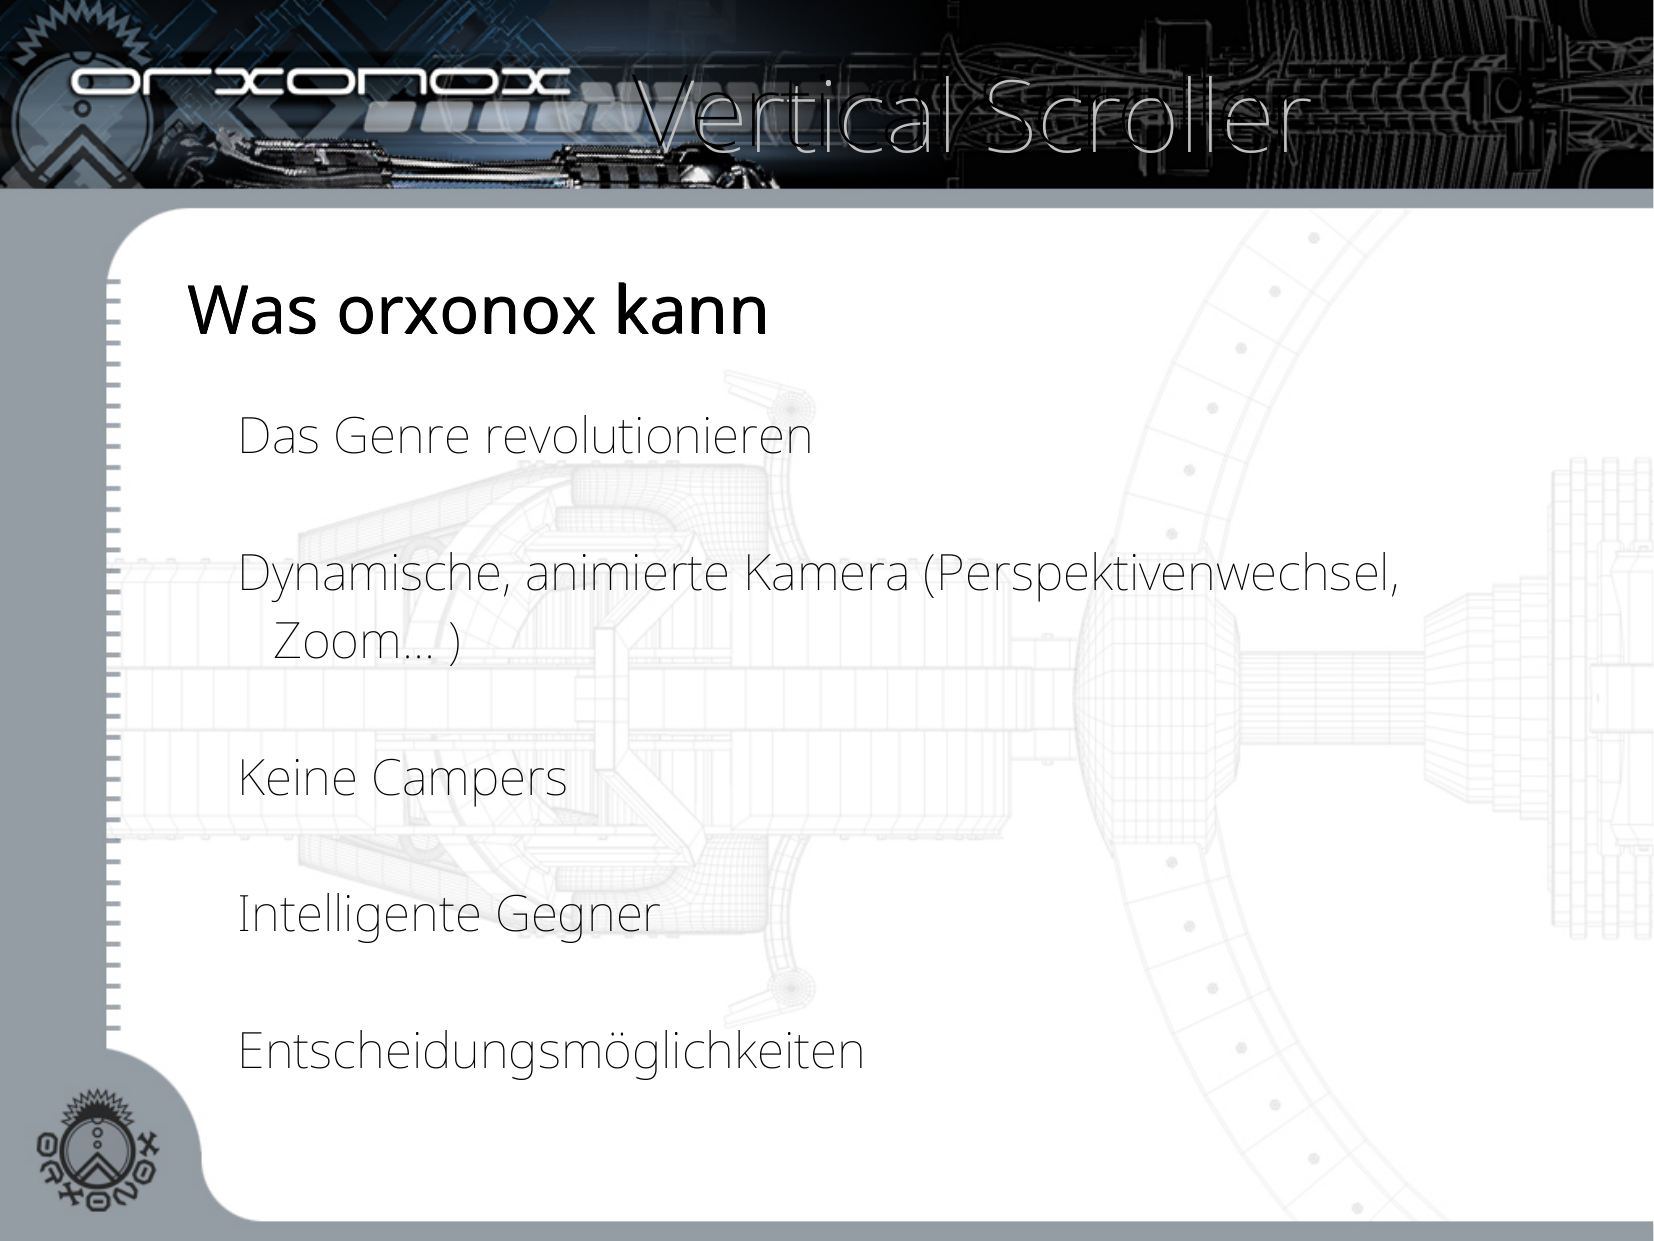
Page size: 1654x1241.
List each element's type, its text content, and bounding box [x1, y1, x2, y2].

text_box Was orxonox kann [187, 262, 1538, 290]
text_box Das Genre revolutionieren Dynamische, animierte Kamera (Perspektivenwechsel, Zoom... ) Keine Campers Intelligente Gegner Entscheidungsmöglichkeiten [187, 392, 1463, 946]
text_box Vertical Scroller [582, 32, 1608, 156]
picture [0, 0, 1654, 1241]
